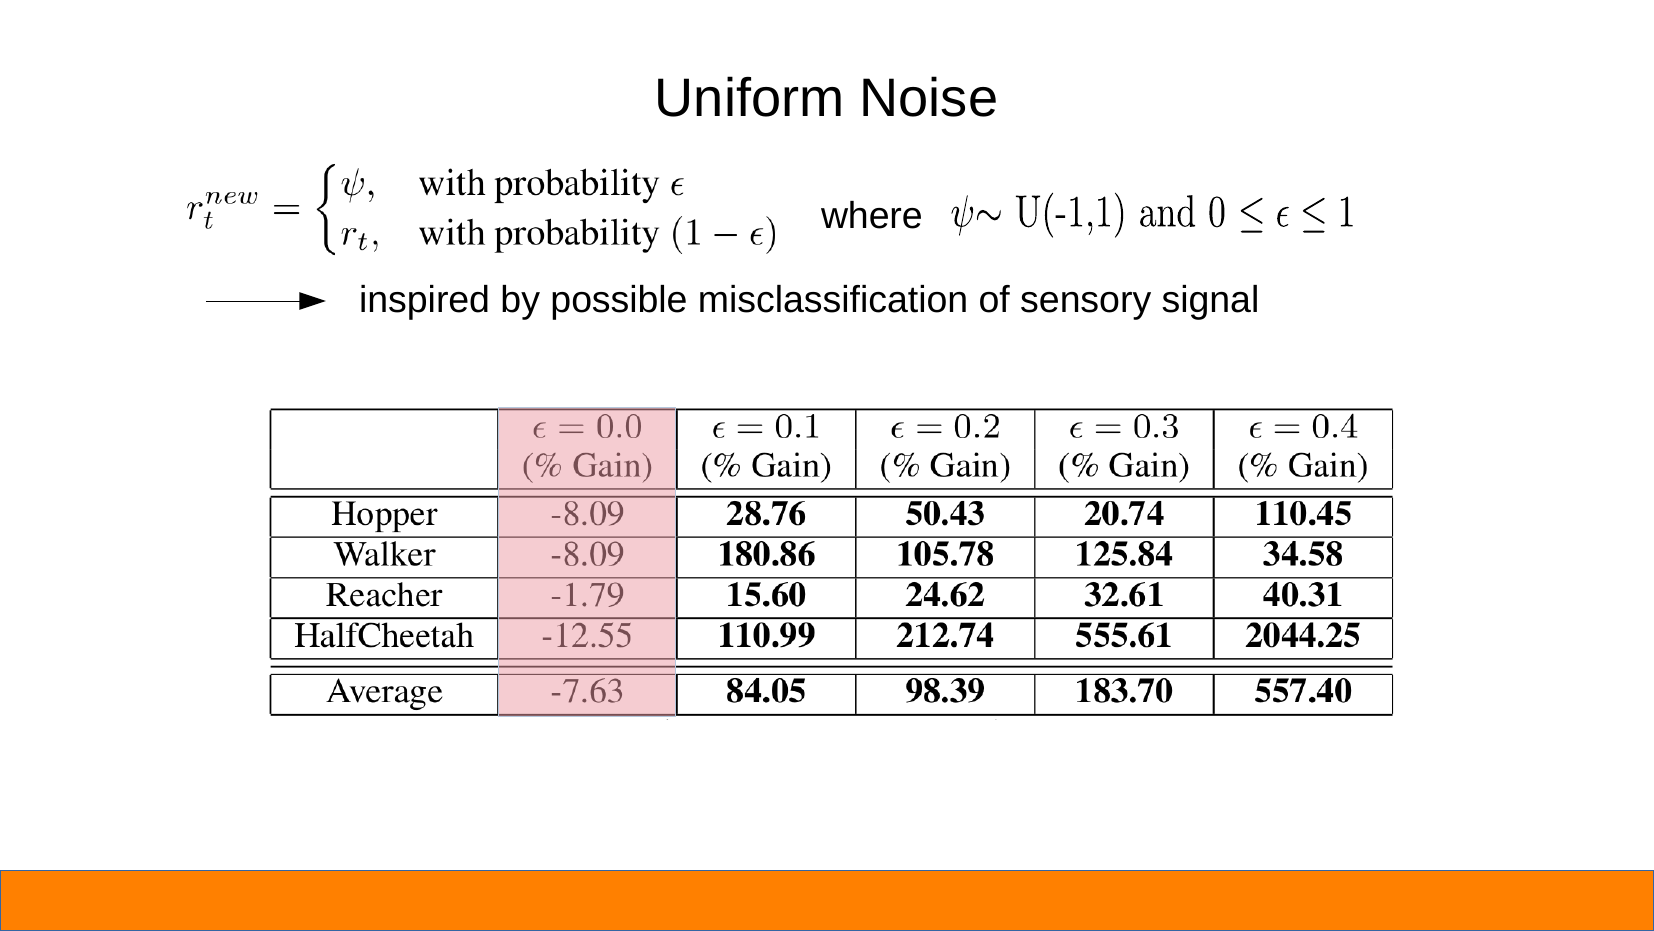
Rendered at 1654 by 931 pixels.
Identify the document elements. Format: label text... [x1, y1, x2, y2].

text_box Uniform Noise [253, 60, 1400, 186]
picture [262, 412, 1396, 721]
text_box where inspired by possible misclassification of sensory signal [71, 186, 1572, 412]
picture [950, 192, 1356, 238]
picture [169, 162, 777, 264]
text_box [498, 407, 676, 717]
text_box [0, 870, 1654, 931]
